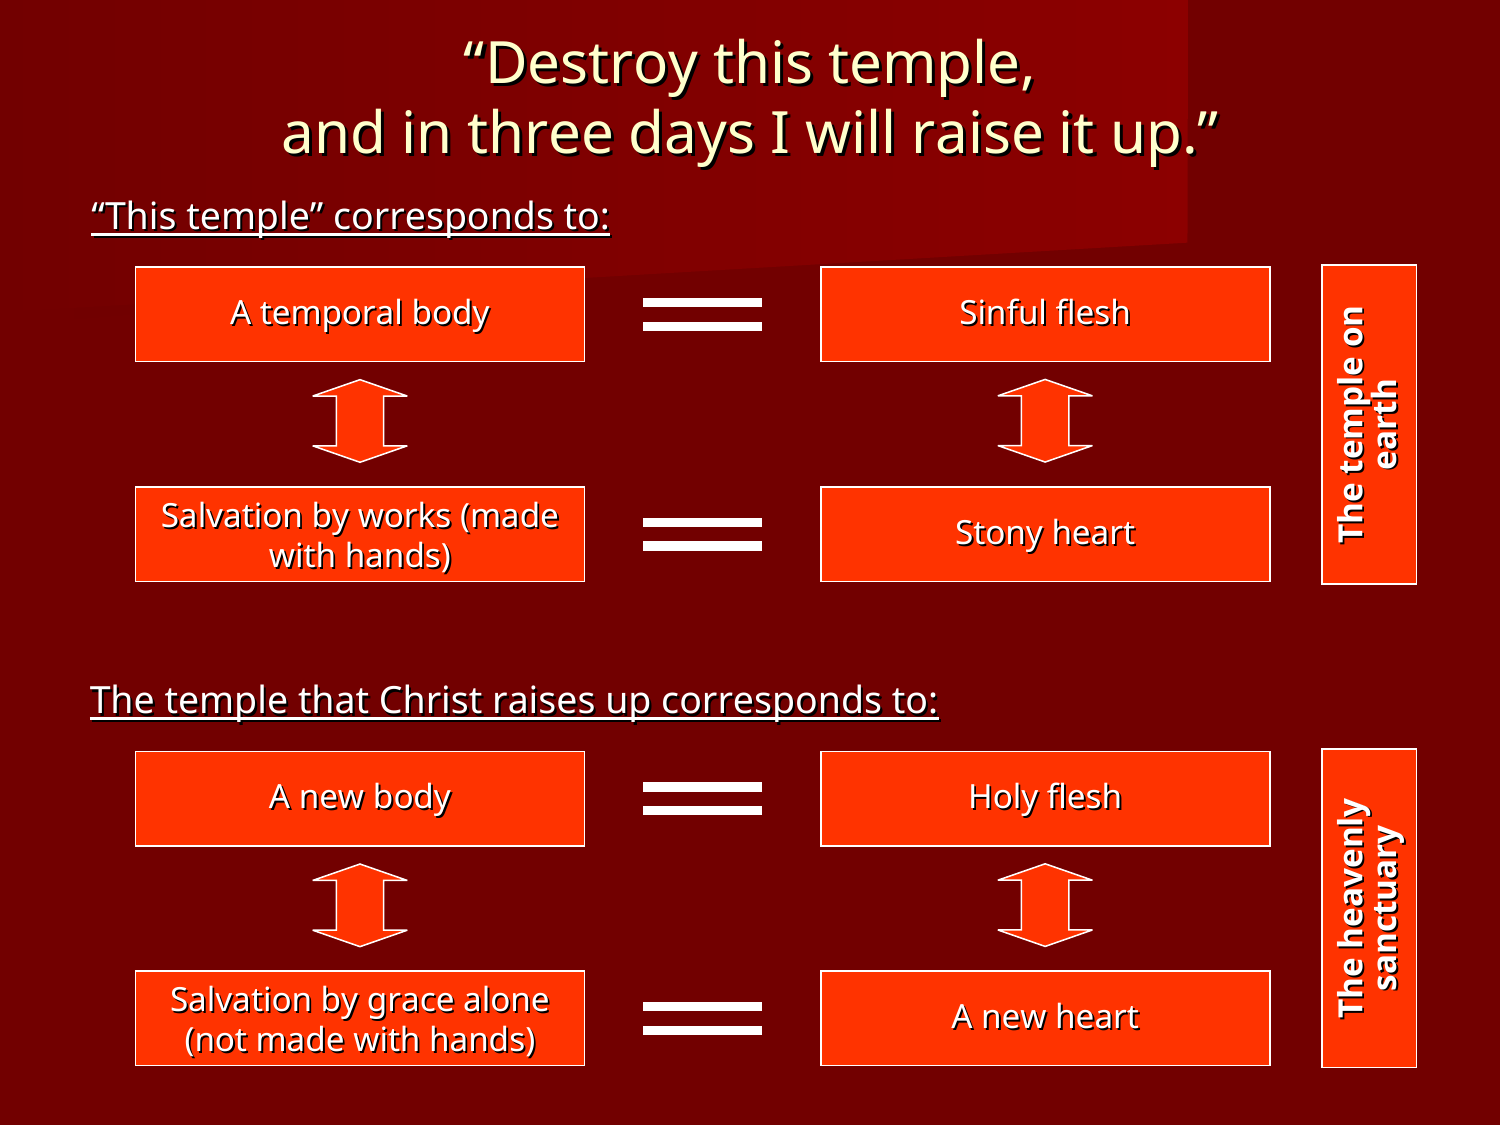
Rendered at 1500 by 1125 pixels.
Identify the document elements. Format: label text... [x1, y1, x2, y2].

text_box Holy flesh [820, 751, 1270, 847]
text_box A new body [135, 751, 585, 847]
text_box Salvation by works (made with hands) [135, 486, 585, 582]
text_box Salvation by grace alone (not made with hands) [135, 971, 585, 1066]
text_box Stony heart [820, 486, 1270, 582]
text_box [312, 864, 408, 947]
text_box [997, 863, 1093, 947]
text_box A temporal body [135, 267, 585, 362]
text_box [312, 379, 408, 463]
text_box “This temple” corresponds to: [76, 184, 676, 246]
text_box A new heart [820, 971, 1270, 1066]
title “Destroy this temple, and in three days I will raise it up.” [75, 17, 1426, 173]
text_box The heavenly sanctuary [1321, 748, 1417, 1068]
text_box Sinful flesh [820, 267, 1270, 362]
text_box The temple on earth [1321, 265, 1417, 584]
text_box The temple that Christ raises up corresponds to: [75, 668, 1022, 730]
text_box [997, 379, 1093, 463]
